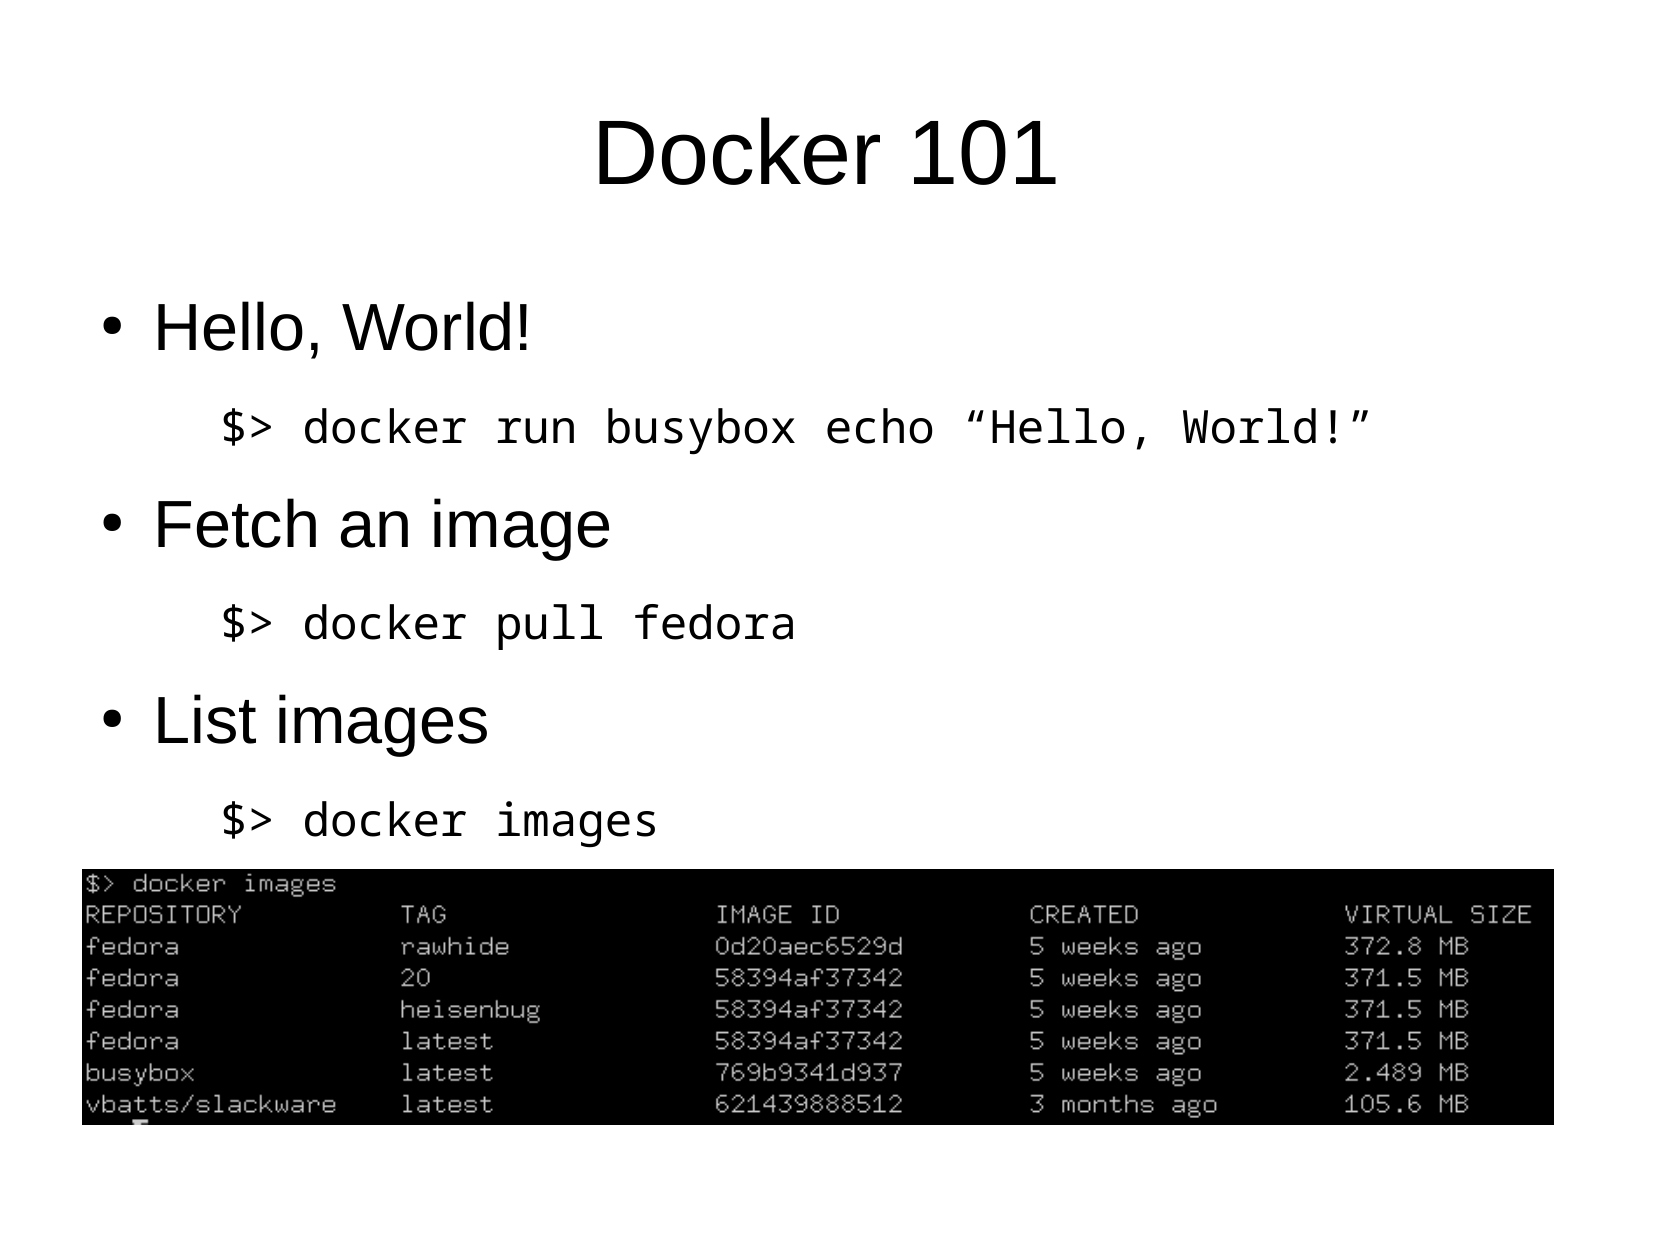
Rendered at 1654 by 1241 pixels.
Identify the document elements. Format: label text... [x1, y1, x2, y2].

picture [82, 869, 1554, 1126]
list Hello, World! $> docker run busybox echo “Hello, World!” Fetch an image $> docker pull fedora List images $> docker images [82, 290, 1571, 1010]
title Docker 101 [82, 49, 1571, 257]
